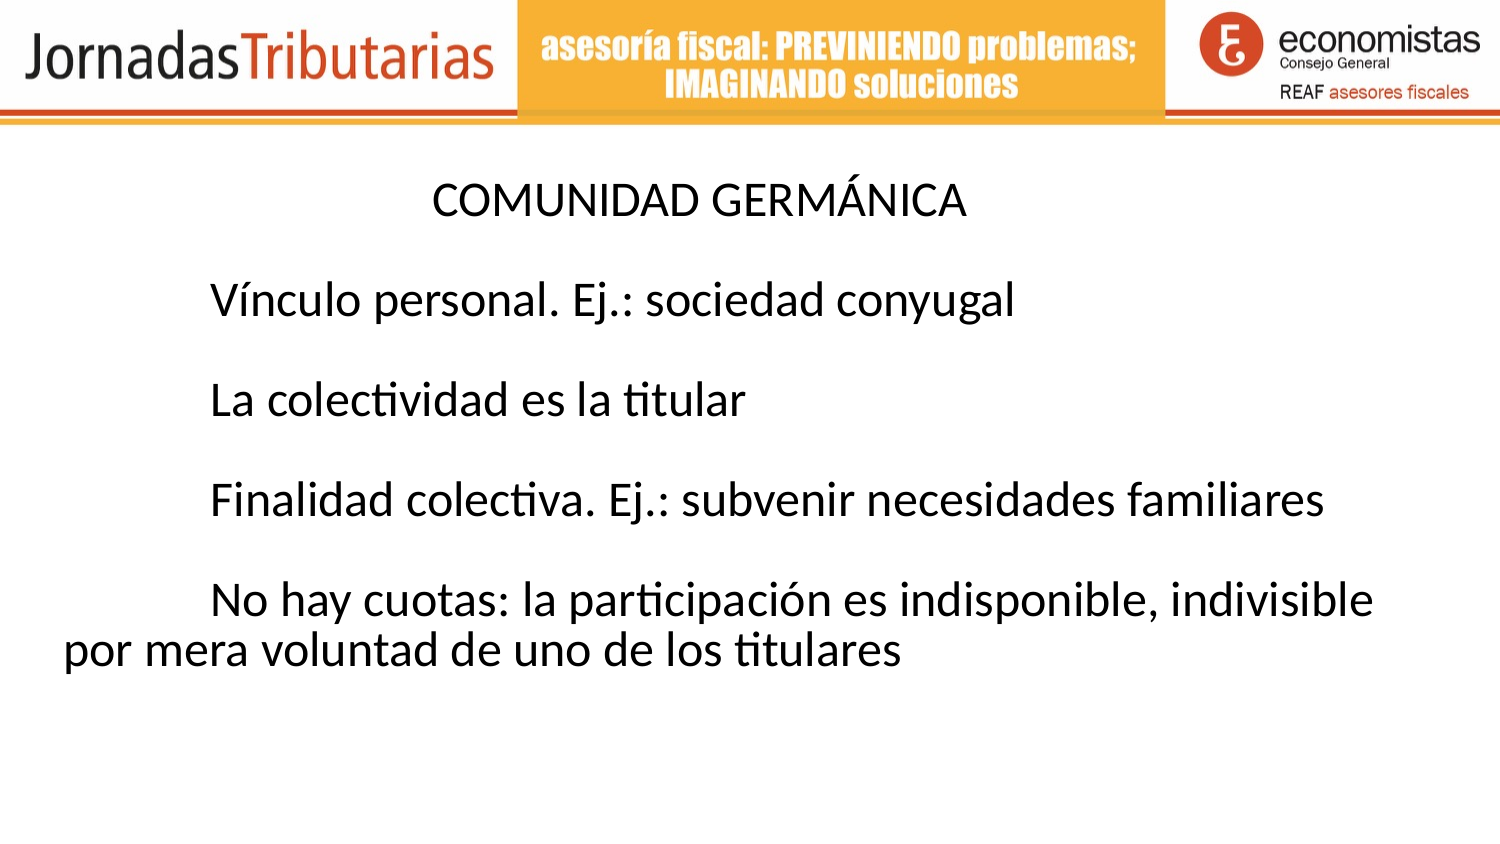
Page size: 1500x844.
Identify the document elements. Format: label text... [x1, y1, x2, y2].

picture [0, 0, 1500, 129]
text_box COMUNIDAD GERMÁNICA Vínculo personal. Ej.: sociedad conyugal La colectividad es la titular Finalidad colectiva. Ej.: subvenir necesidades familiares No hay cuotas: la participación es indisponible, indivisible por mera voluntad de uno de los titulares [48, 121, 1464, 844]
